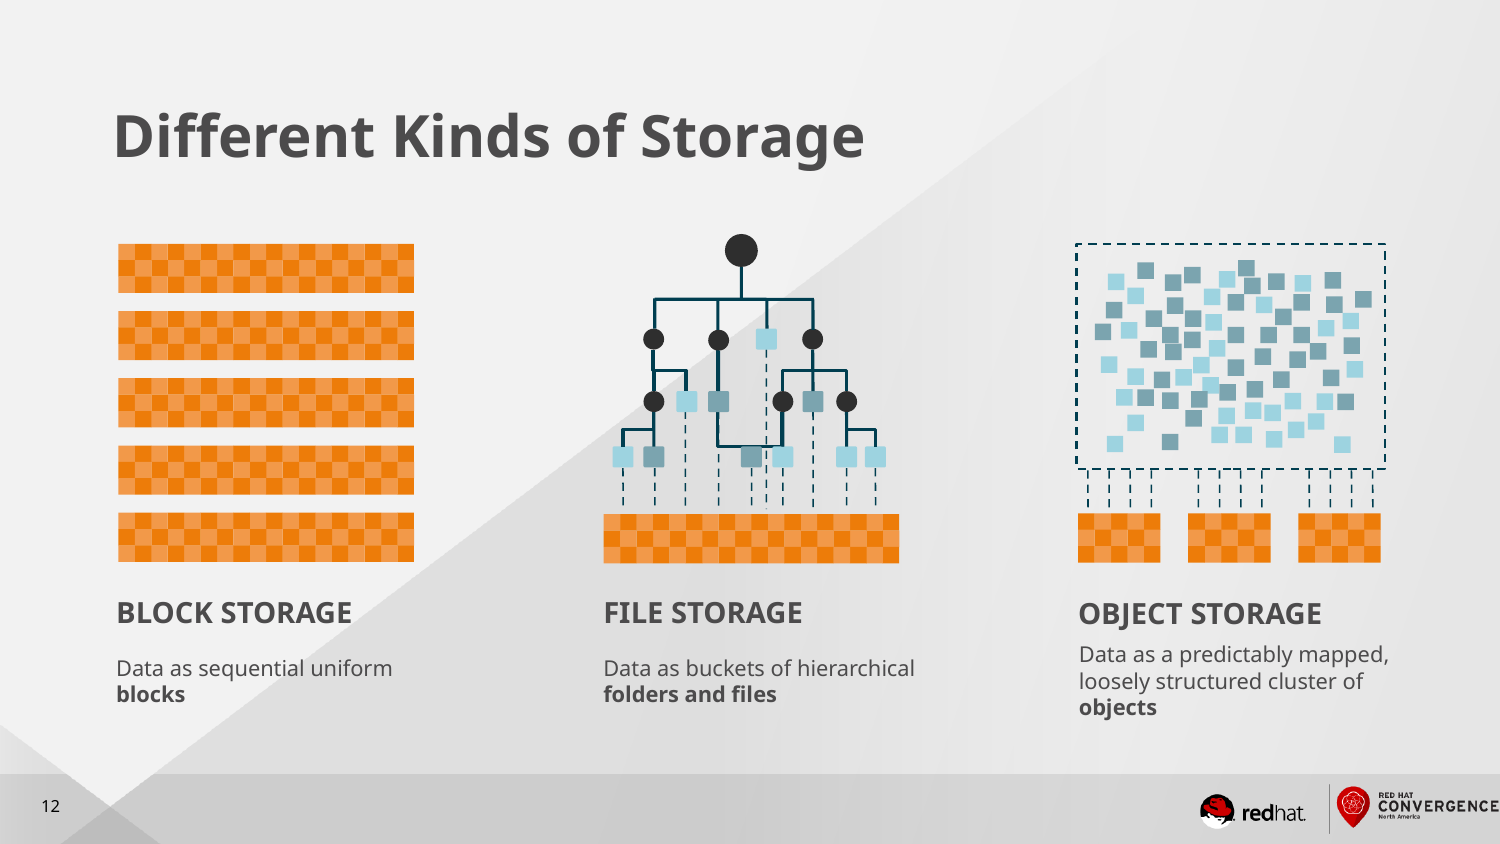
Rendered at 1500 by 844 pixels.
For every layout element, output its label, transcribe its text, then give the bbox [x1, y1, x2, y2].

text_box [1078, 513, 1161, 563]
text_box [1268, 273, 1285, 290]
text_box [1346, 361, 1364, 378]
text_box [1127, 368, 1144, 385]
text_box [612, 446, 634, 468]
text_box [118, 445, 415, 495]
text_box [708, 329, 730, 351]
text_box [1137, 262, 1154, 279]
text_box [1120, 322, 1138, 339]
text_box [1203, 271, 1236, 306]
text_box [1094, 323, 1112, 341]
text_box [1105, 301, 1123, 319]
text_box [1334, 436, 1351, 453]
text_box [802, 328, 824, 350]
text_box [724, 233, 758, 267]
title Different Kinds of Storage [112, 0, 1388, 169]
text_box [1260, 308, 1292, 344]
text_box [1218, 407, 1235, 425]
text_box [1106, 435, 1124, 453]
text_box [1185, 410, 1202, 427]
text_box OBJECT STORAGE [1063, 592, 1383, 639]
slide_number <number> [0, 786, 75, 832]
text_box [1140, 341, 1157, 358]
text_box [1107, 273, 1125, 291]
text_box [1188, 513, 1271, 563]
text_box [864, 446, 886, 468]
text_box [643, 391, 665, 412]
text_box [1162, 392, 1179, 409]
text_box [1273, 371, 1290, 388]
text_box [1175, 369, 1192, 386]
text_box [1289, 351, 1306, 368]
text_box [1127, 414, 1144, 432]
text_box [1322, 369, 1340, 387]
text_box [1326, 296, 1359, 330]
text_box [1193, 340, 1226, 374]
text_box [643, 446, 665, 468]
text_box [1164, 274, 1182, 291]
text_box [1227, 260, 1261, 311]
text_box [1355, 291, 1372, 308]
text_box [1116, 389, 1133, 406]
text_box [1307, 413, 1325, 430]
picture [0, 0, 1500, 844]
text_box [1145, 310, 1182, 361]
text_box [1191, 377, 1236, 408]
text_box FILE STORAGE [588, 590, 908, 634]
text_box [1246, 381, 1264, 398]
text_box [1284, 392, 1302, 410]
text_box [1227, 359, 1245, 376]
text_box [1254, 348, 1272, 365]
text_box [1294, 275, 1312, 292]
text_box [676, 391, 698, 413]
text_box [755, 328, 777, 350]
text_box [118, 512, 415, 562]
text_box [1317, 320, 1335, 337]
text_box [643, 328, 665, 350]
text_box [118, 311, 415, 361]
text_box [1293, 294, 1310, 311]
text_box [603, 514, 900, 564]
text_box [1137, 371, 1171, 406]
text_box [1265, 431, 1283, 448]
text_box [802, 391, 824, 413]
text_box Data as sequential uniform blocks [101, 634, 455, 726]
text_box [1184, 331, 1201, 349]
text_box [836, 446, 858, 468]
text_box [1255, 296, 1273, 314]
text_box [836, 391, 858, 412]
text_box [772, 391, 794, 412]
text_box [1100, 356, 1118, 373]
text_box [740, 446, 762, 468]
text_box [1161, 433, 1179, 451]
text_box [1316, 393, 1334, 410]
text_box [118, 378, 415, 428]
text_box [1293, 326, 1327, 360]
text_box [772, 446, 794, 468]
text_box Data as buckets of hierarchical folders and files [588, 634, 939, 726]
text_box [1324, 272, 1342, 289]
text_box [1244, 402, 1262, 419]
text_box Data as a predictably mapped, loosely structured cluster of objects [1064, 634, 1438, 726]
text_box [1227, 326, 1245, 344]
text_box [1287, 421, 1305, 439]
text_box BLOCK STORAGE [101, 590, 421, 634]
text_box [1298, 513, 1381, 563]
text_box [118, 243, 415, 293]
text_box [1264, 404, 1281, 422]
text_box [708, 391, 730, 413]
text_box [1337, 393, 1354, 411]
text_box [1343, 337, 1360, 354]
text_box [1205, 314, 1222, 331]
text_box [1184, 266, 1201, 284]
text_box [1235, 426, 1252, 444]
text_box [1211, 426, 1228, 444]
text_box [1166, 297, 1202, 327]
text_box [1127, 287, 1144, 305]
